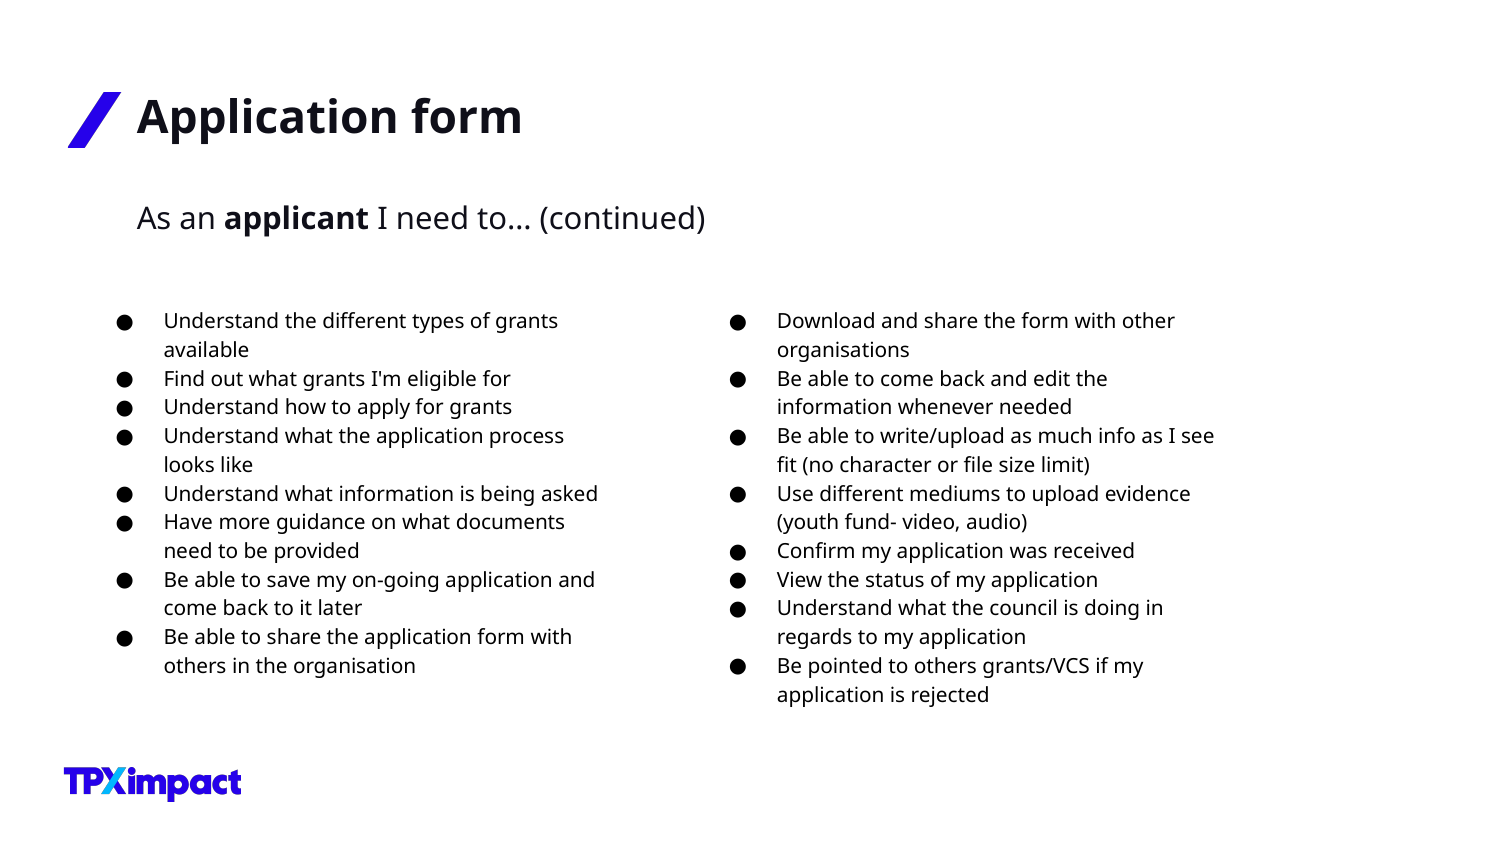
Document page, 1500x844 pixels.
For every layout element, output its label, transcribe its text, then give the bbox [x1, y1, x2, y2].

text_box Download and share the form with other organisations Be able to come back and edit the information whenever needed Be able to write/upload as much info as I see fit (no character or file size limit) Use different mediums to upload evidence (youth fund- video, audio) Confirm my application was received View the status of my application Understand what the council is doing in regards to my application Be pointed to others grants/VCS if my application is rejected [686, 289, 1234, 722]
title Application form As an applicant I need to… (continued) [121, 72, 1449, 251]
picture [63, 767, 241, 802]
picture [67, 92, 121, 148]
text_box Understand the different types of grants available Find out what grants I'm eligible for Understand how to apply for grants Understand what the application process looks like Understand what information is being asked Have more guidance on what documents need to be provided Be able to save my on-going application and come back to it later Be able to share the application form with others in the organisation [73, 289, 621, 693]
